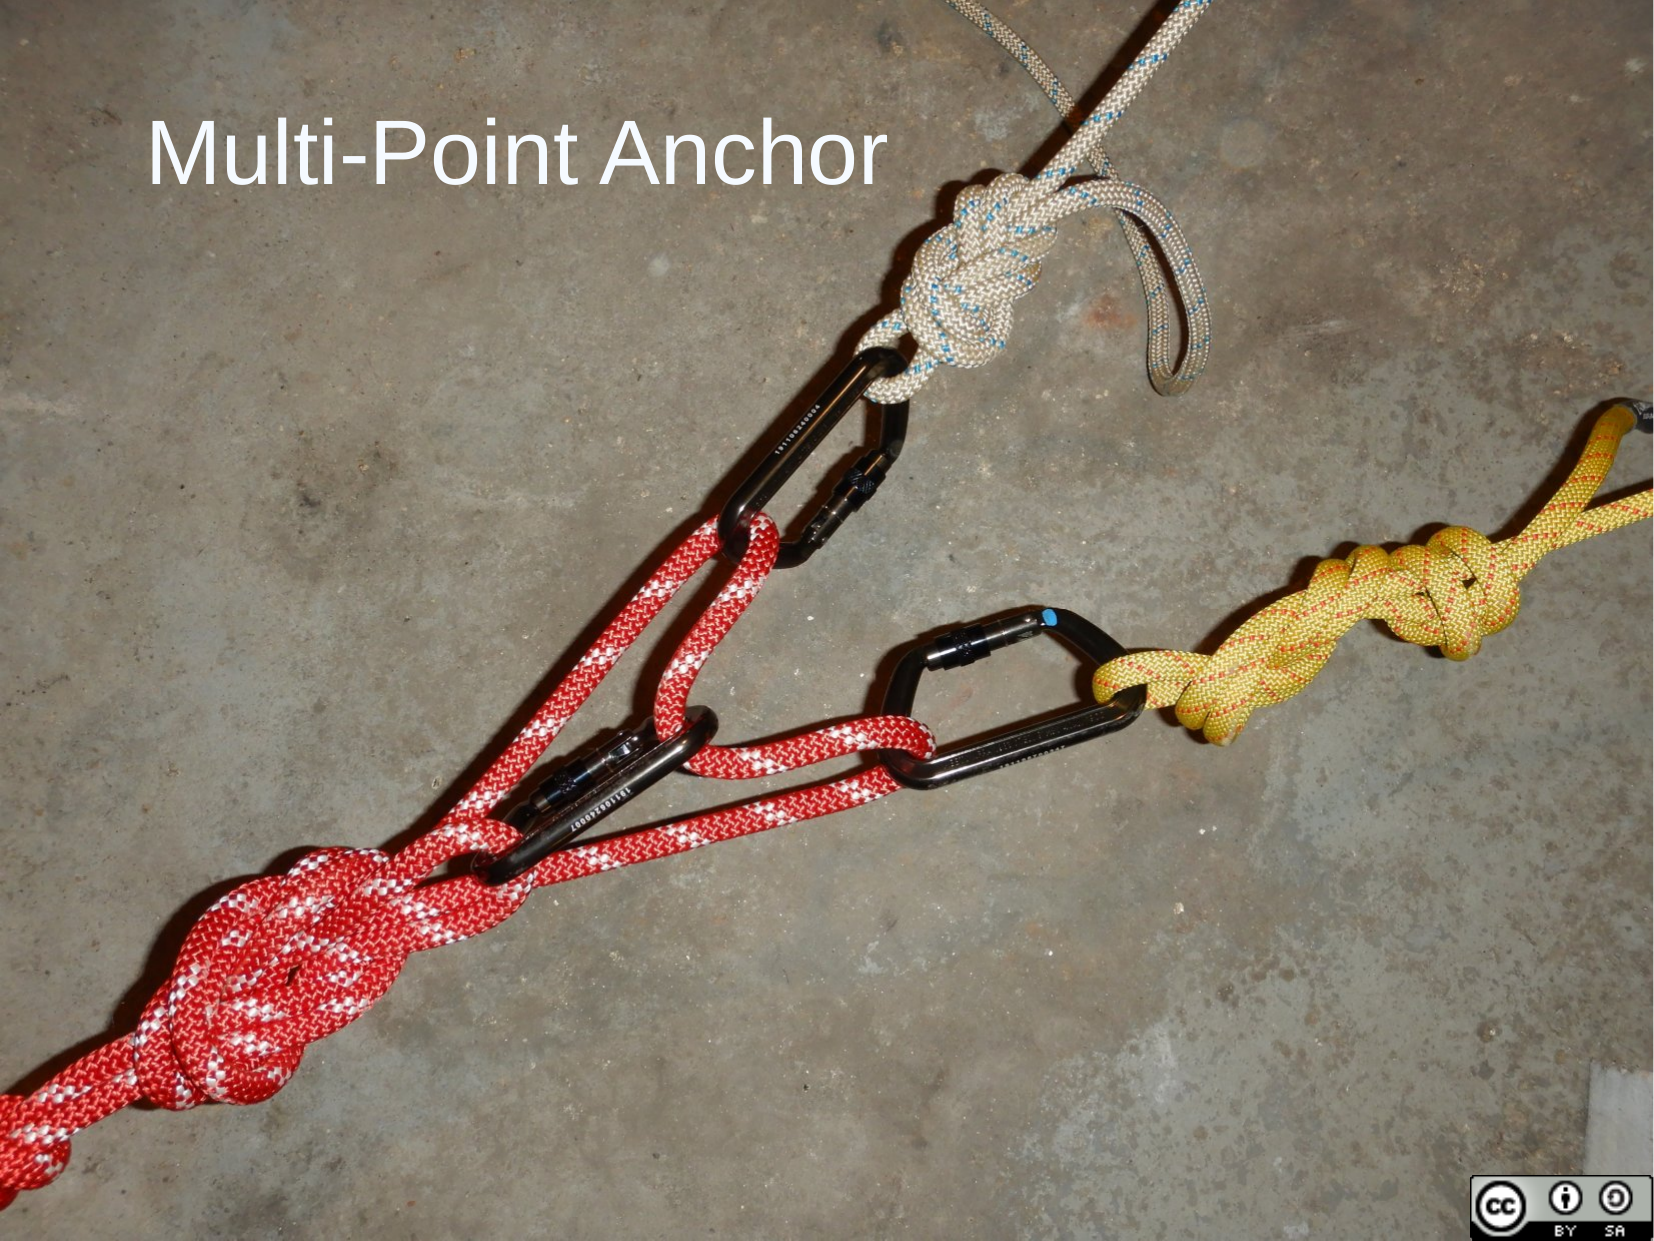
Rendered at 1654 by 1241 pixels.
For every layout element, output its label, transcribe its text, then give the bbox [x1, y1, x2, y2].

title Multi-Point Anchor [82, 49, 954, 257]
picture [0, 0, 1654, 1241]
